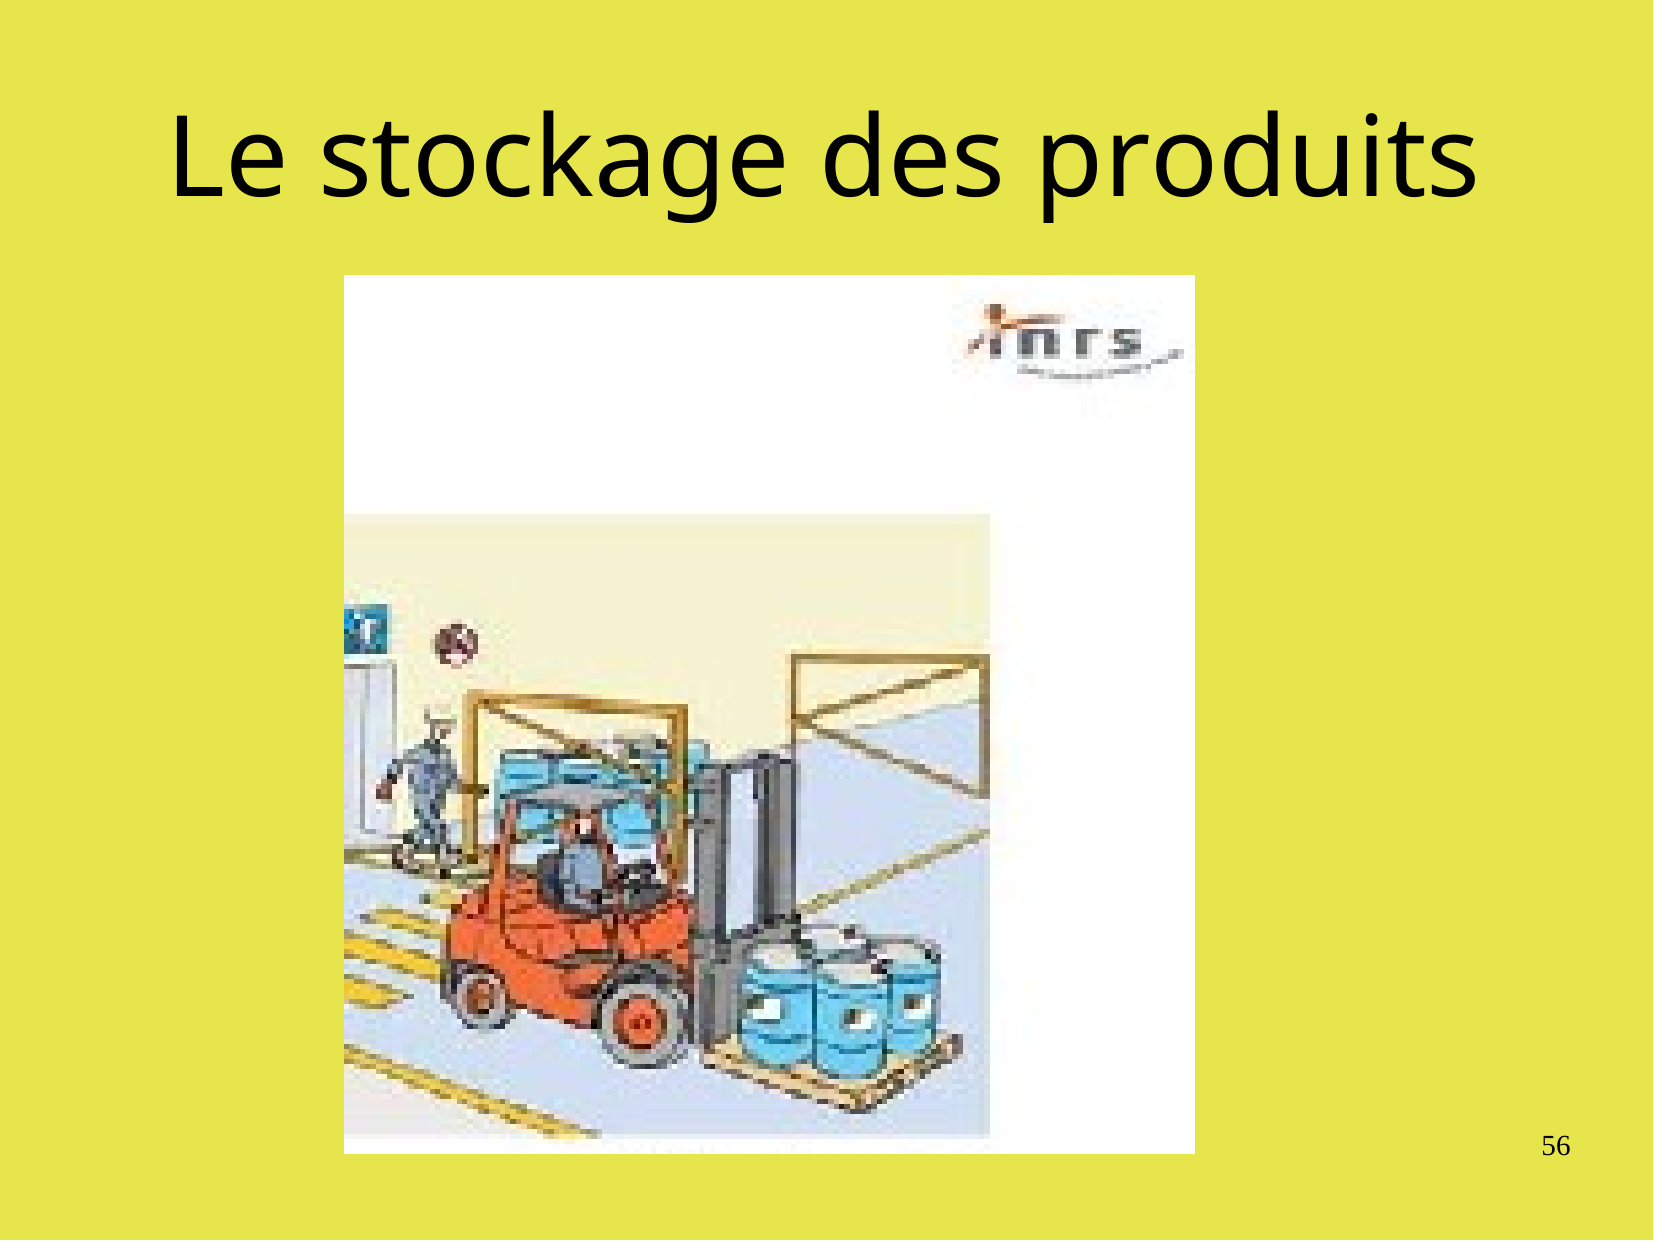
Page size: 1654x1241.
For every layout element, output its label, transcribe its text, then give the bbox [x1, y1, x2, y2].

text_box Le stockage des produits [151, 68, 1595, 241]
picture [344, 275, 1195, 1154]
